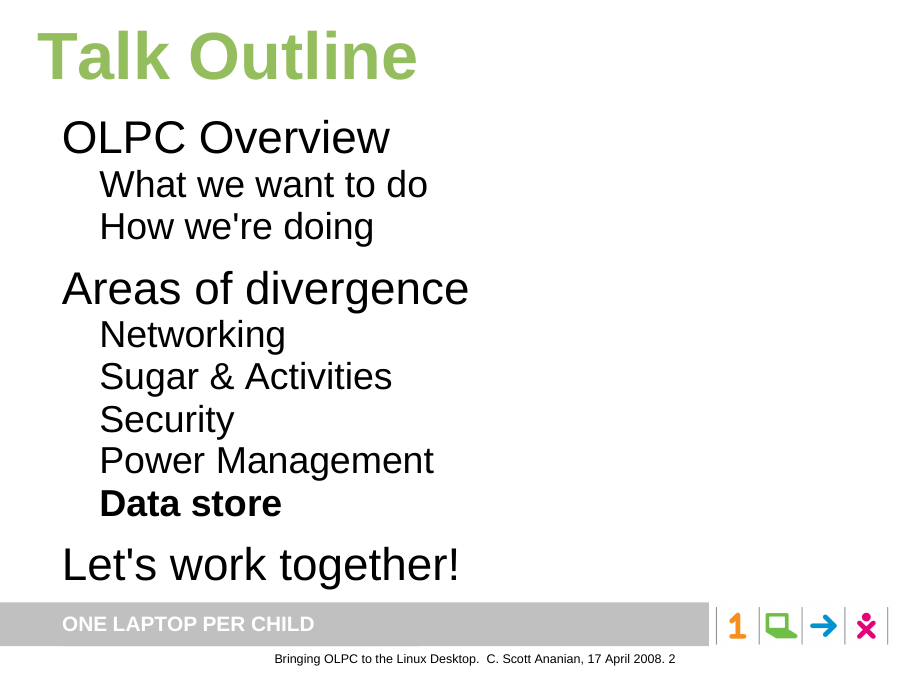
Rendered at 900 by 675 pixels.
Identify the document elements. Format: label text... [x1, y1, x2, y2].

list OLPC Overview What we want to do How we're doing Areas of divergence Networking Sugar & Activities Security Power Management Data store Let's work together! [61, 112, 844, 675]
title Talk Outline [37, 18, 856, 225]
picture [844, 598, 897, 654]
